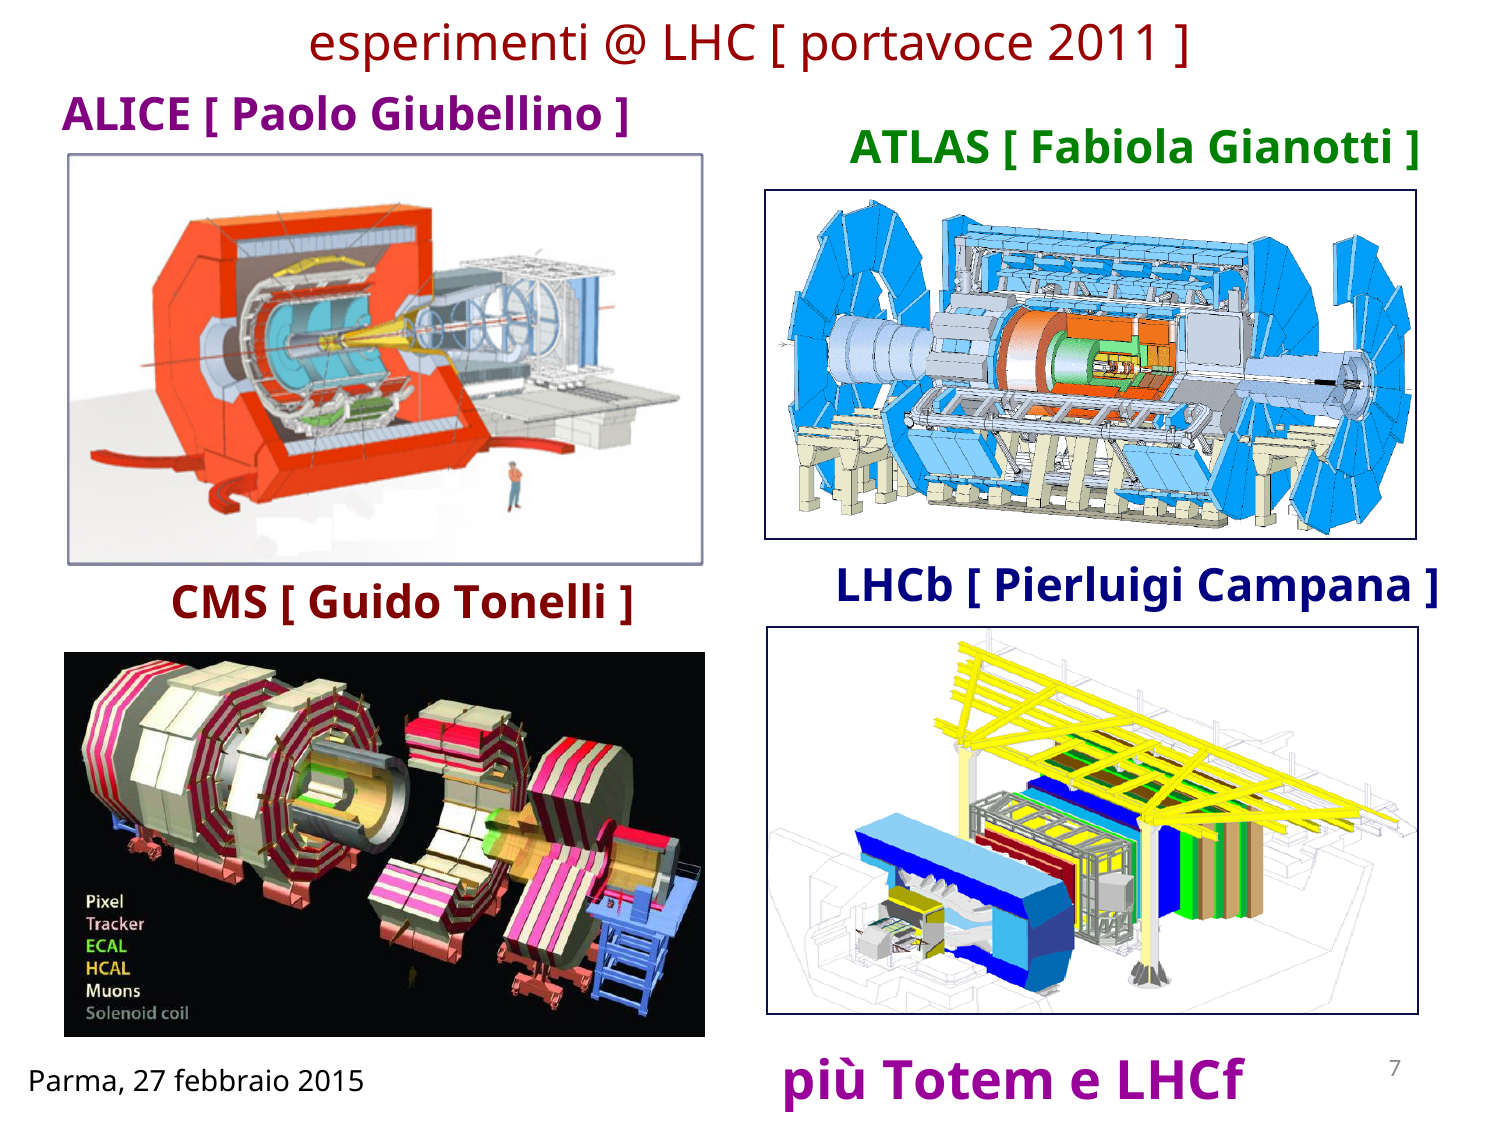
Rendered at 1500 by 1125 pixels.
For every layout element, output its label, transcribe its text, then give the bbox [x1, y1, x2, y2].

text_box più Totem e LHCf [667, 1037, 1359, 1108]
text_box esperimenti @ LHC [ portavoce 2011 ] [112, 6, 1388, 65]
text_box ALICE [ Paolo Giubellino ] [47, 76, 839, 148]
picture [765, 190, 1416, 539]
picture [64, 652, 705, 1037]
text_box LHCb [ Pierluigi Campana ] [820, 547, 1456, 619]
text_box ATLAS [ Fabiola Gianotti ] [835, 109, 1437, 181]
picture [767, 627, 1418, 1014]
text_box <number> [1359, 1042, 1417, 1095]
picture [67, 153, 705, 566]
text_box CMS [ Guido Tonelli ] [155, 565, 650, 636]
